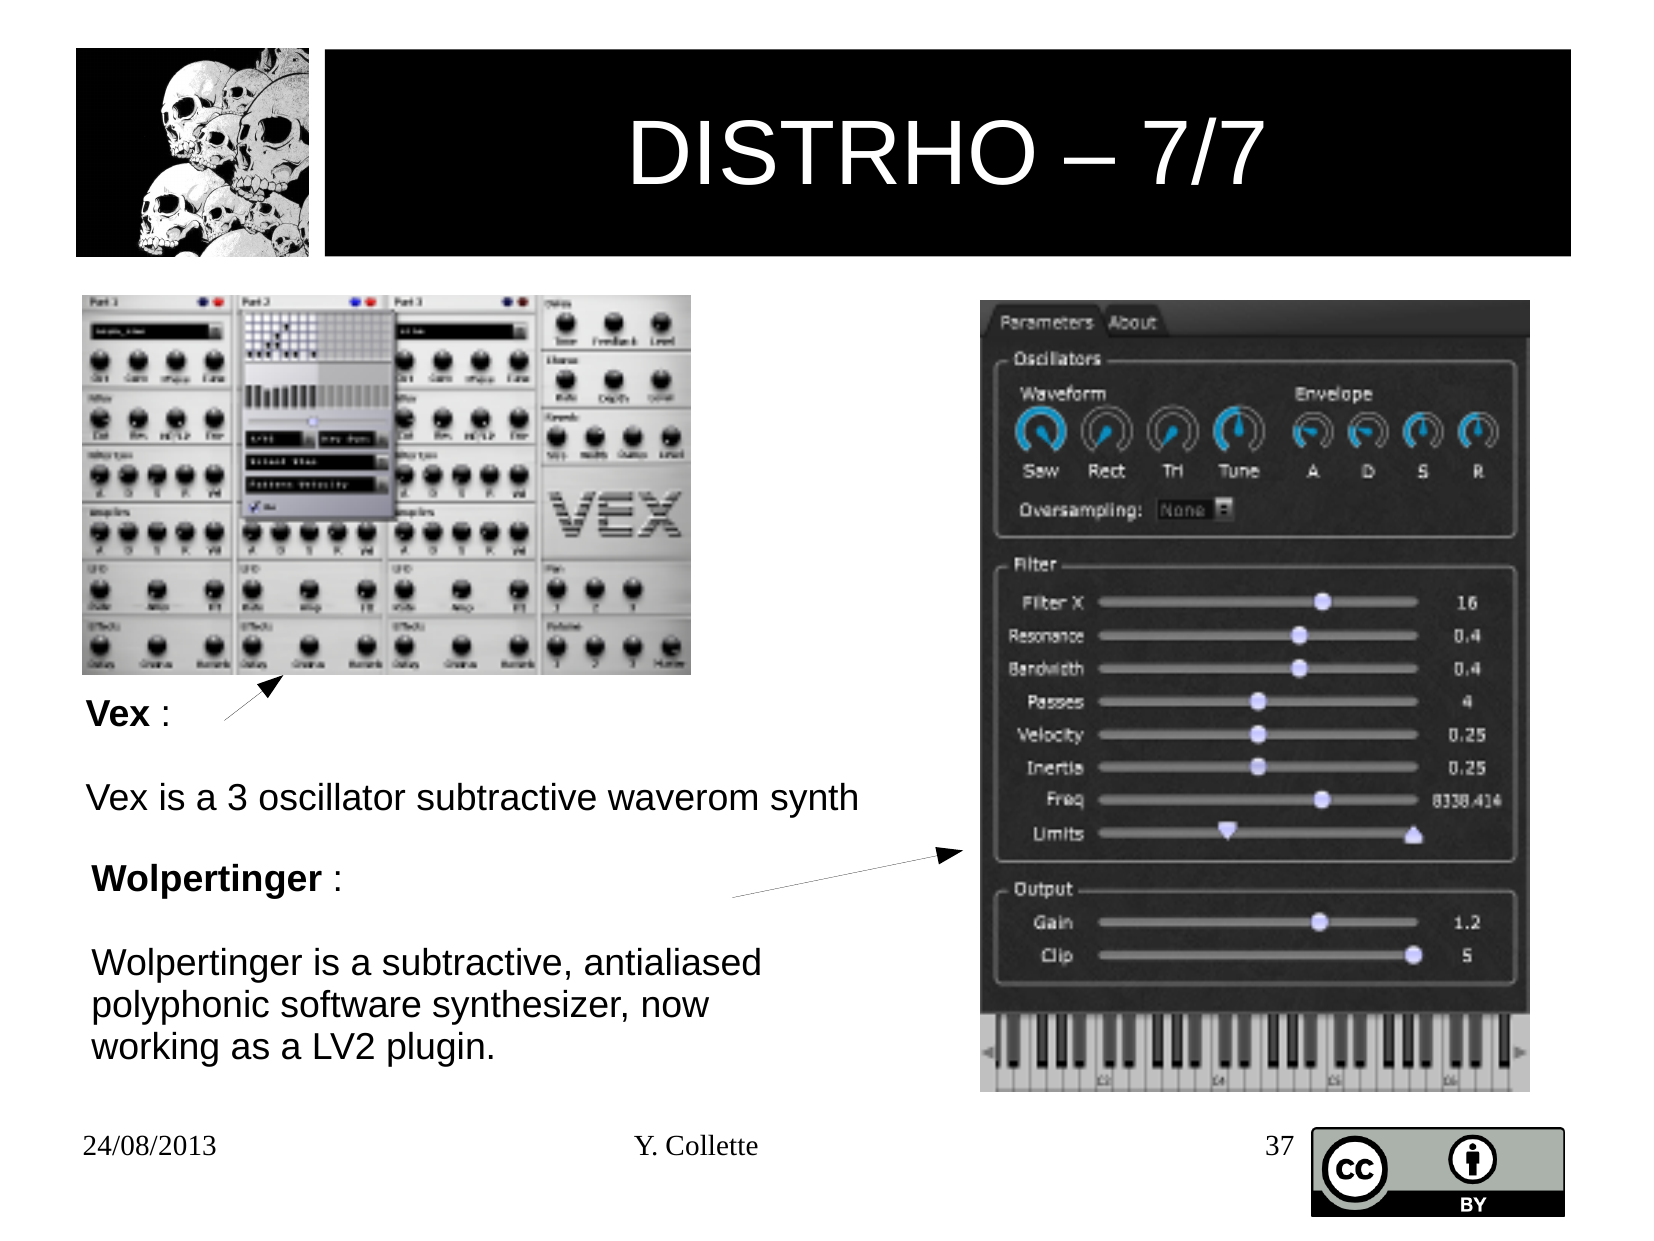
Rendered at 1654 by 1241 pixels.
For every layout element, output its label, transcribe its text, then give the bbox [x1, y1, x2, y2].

picture [82, 295, 691, 676]
picture [76, 48, 309, 257]
picture [980, 300, 1530, 1092]
title DISTRHO – 7/7 [324, 49, 1571, 257]
picture [1311, 1127, 1565, 1217]
text_box Vex : Vex is a 3 oscillator subtractive waverom synth [70, 685, 952, 826]
text_box Wolpertinger : Wolpertinger is a subtractive, antialiased polyphonic software synthesizer, now working as a LV2 plugin. [76, 850, 845, 1076]
